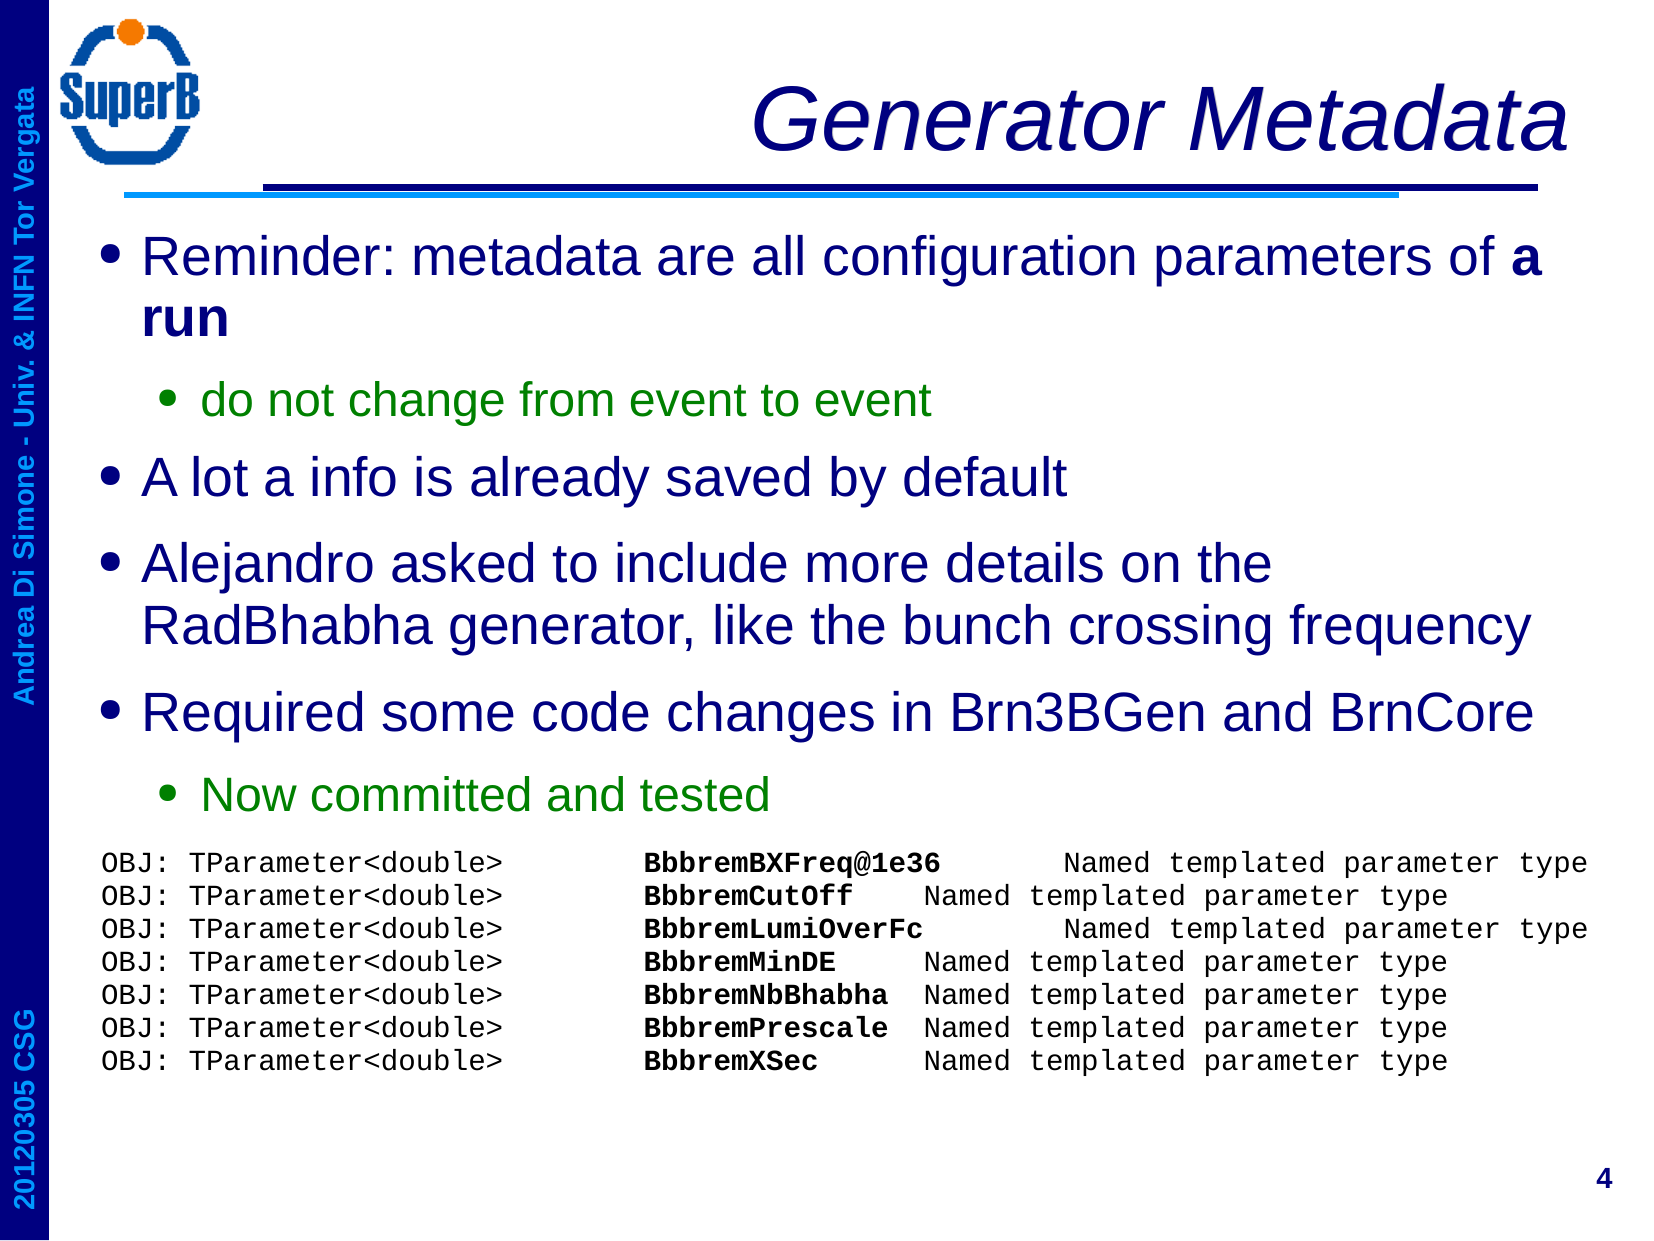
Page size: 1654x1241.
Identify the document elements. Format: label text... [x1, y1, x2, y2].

text_box OBJ: TParameter<double> BbbremBXFreq@1e36 Named templated parameter type OBJ: TParameter<double> BbbremCutOff Named templated parameter type OBJ: TParameter<double> BbbremLumiOverFc Named templated parameter type OBJ: TParameter<double> BbbremMinDE Named templated parameter type OBJ: TParameter<double> BbbremNbBhabha Named templated parameter type OBJ: TParameter<double> BbbremPrescale Named templated parameter type OBJ: TParameter<double> BbbremXSec Named templated parameter type [68, 840, 1651, 1150]
picture [51, 16, 208, 170]
list Reminder: metadata are all configuration parameters of a run do not change from event to event A lot a info is already saved by default Alejandro asked to include more details on the RadBhabha generator, like the bunch crossing frequency Required some code changes in Brn3BGen and BrnCore Now committed and tested [82, 225, 1571, 840]
title Generator Metadata [82, 49, 1571, 188]
